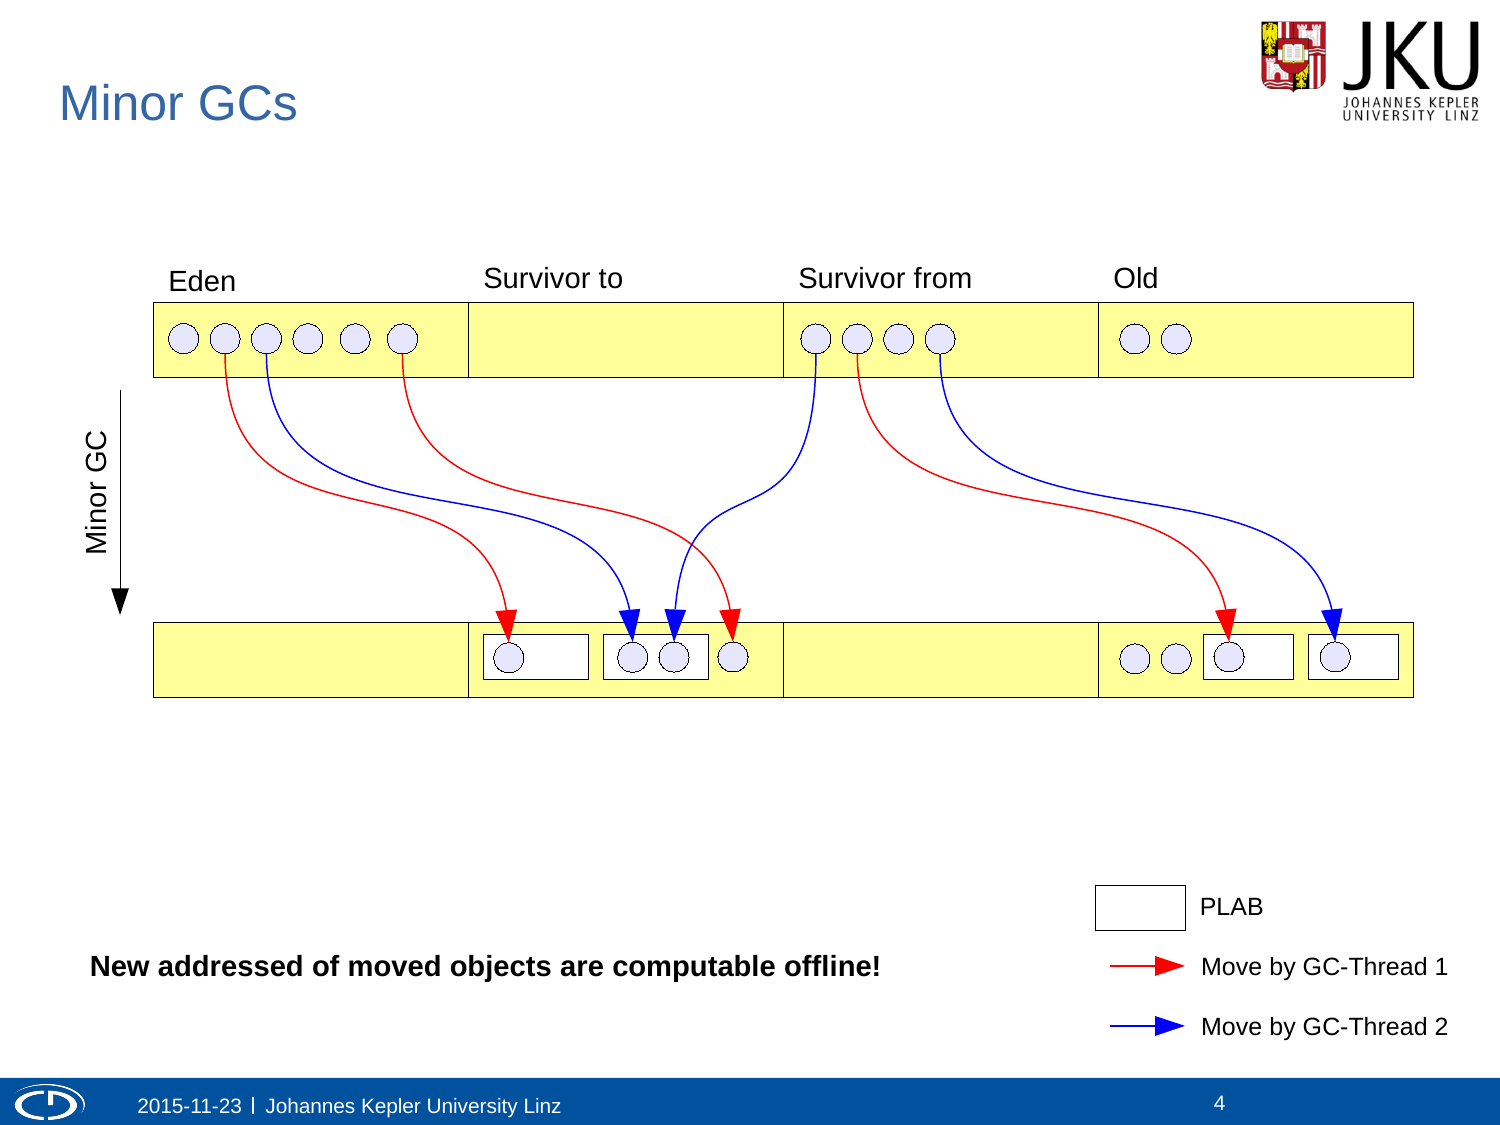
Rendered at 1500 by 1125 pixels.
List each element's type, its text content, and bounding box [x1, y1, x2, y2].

text_box Survivor from [783, 254, 994, 303]
text_box [153, 622, 1414, 698]
text_box Eden [153, 257, 259, 306]
picture [1249, 7, 1495, 129]
text_box Old [1098, 254, 1309, 303]
text_box PLAB [1185, 885, 1279, 929]
text_box New addressed of moved objects are computable offline! [75, 942, 916, 991]
picture [11, 1077, 88, 1125]
text_box [1095, 885, 1186, 931]
text_box Move by GC-Thread 1 [1186, 945, 1465, 989]
text_box Move by GC-Thread 2 [1186, 1005, 1465, 1049]
text_box Minor GC [72, 415, 121, 571]
text_box [153, 302, 1414, 378]
text_box Survivor to [468, 254, 664, 303]
title Minor GCs [58, 58, 1004, 148]
